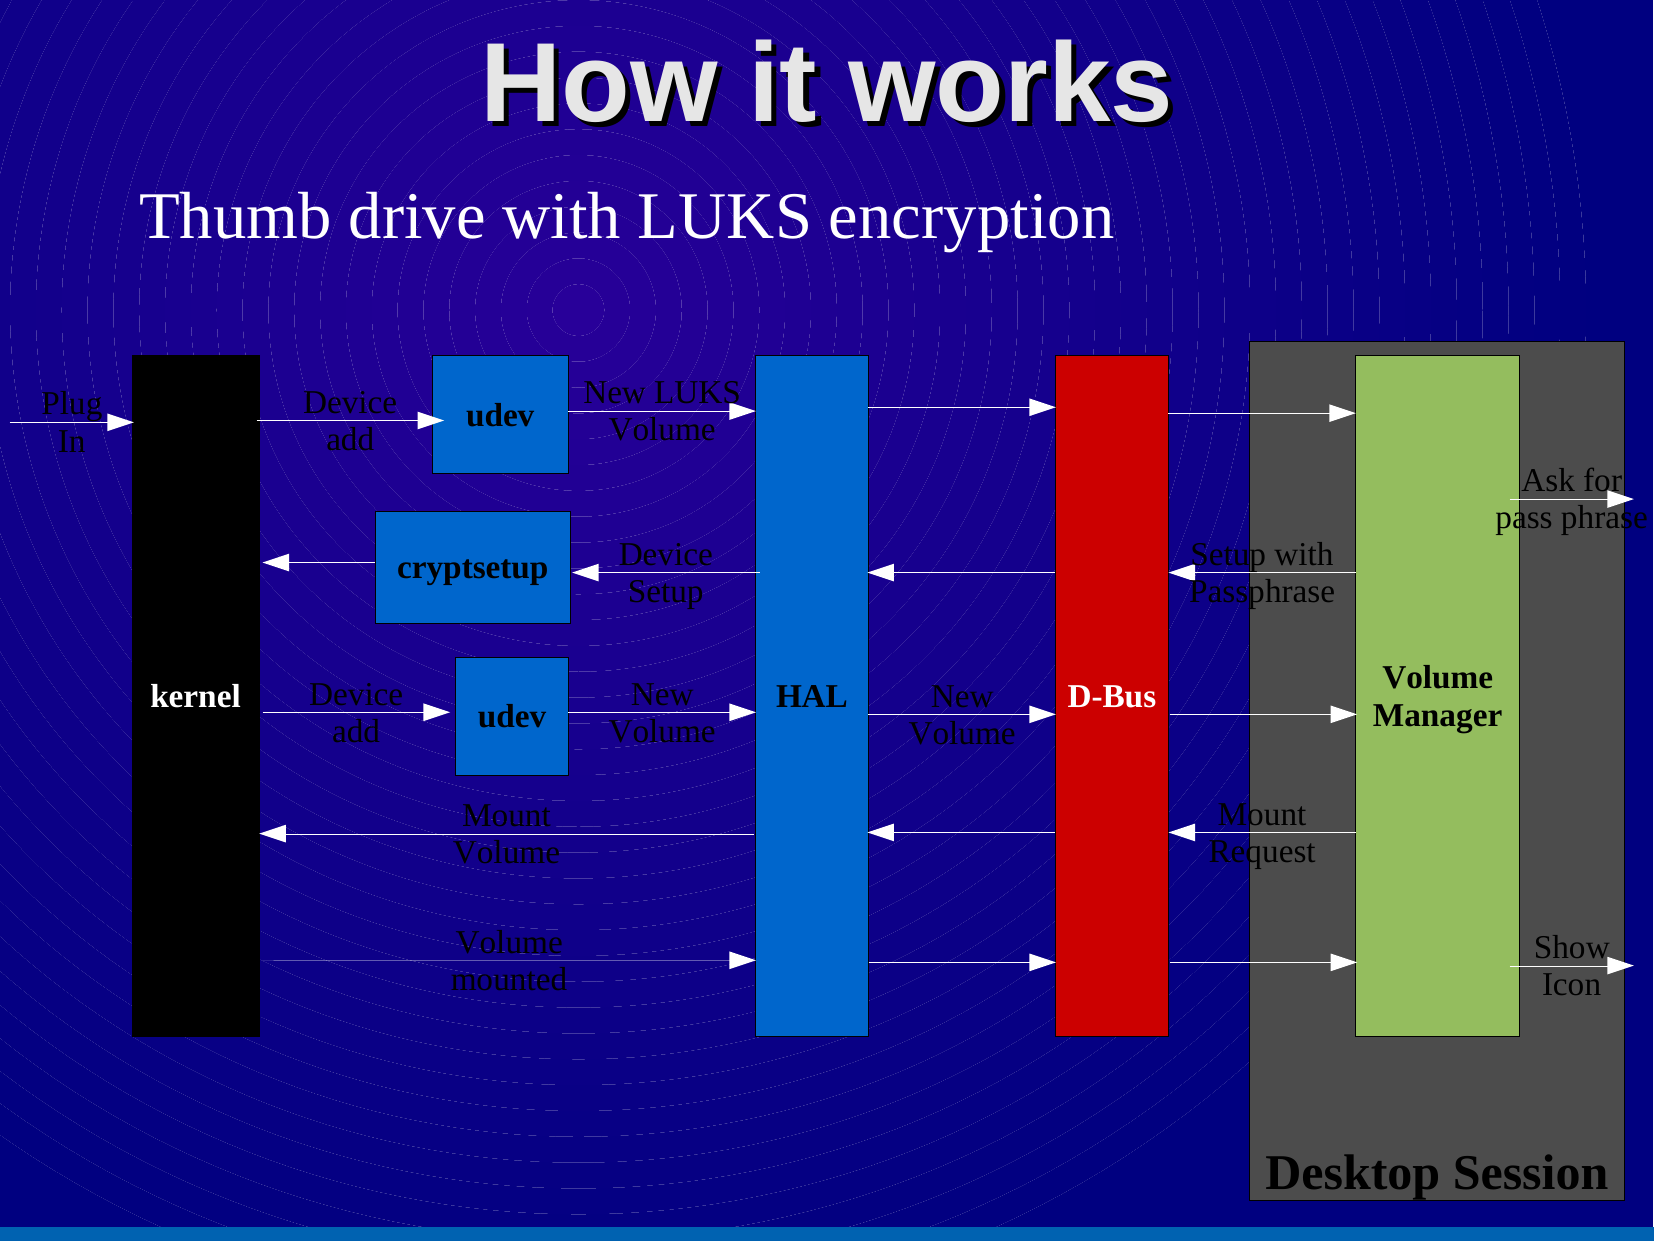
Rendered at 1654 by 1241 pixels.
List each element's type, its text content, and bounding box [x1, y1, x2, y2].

text_box kernel [132, 355, 260, 1037]
text_box cryptsetup [375, 511, 571, 624]
title How it works [121, 0, 1533, 179]
text_box Desktop Session [1520, 500, 1625, 966]
list Thumb drive with LUKS encryption [121, 179, 1533, 338]
text_box Desktop Session [1249, 414, 1355, 572]
text_box Desktop Session [1249, 715, 1355, 832]
text_box D-Bus [1055, 355, 1169, 1037]
text_box HAL [755, 355, 869, 1037]
text_box Desktop Session [1249, 573, 1355, 714]
text_box Desktop Session [1249, 341, 1625, 499]
text_box udev [455, 657, 569, 776]
text_box Volume Manager [1355, 355, 1520, 1037]
text_box udev [432, 355, 569, 474]
text_box Desktop Session [1249, 963, 1625, 1201]
text_box Desktop Session [1249, 833, 1355, 962]
